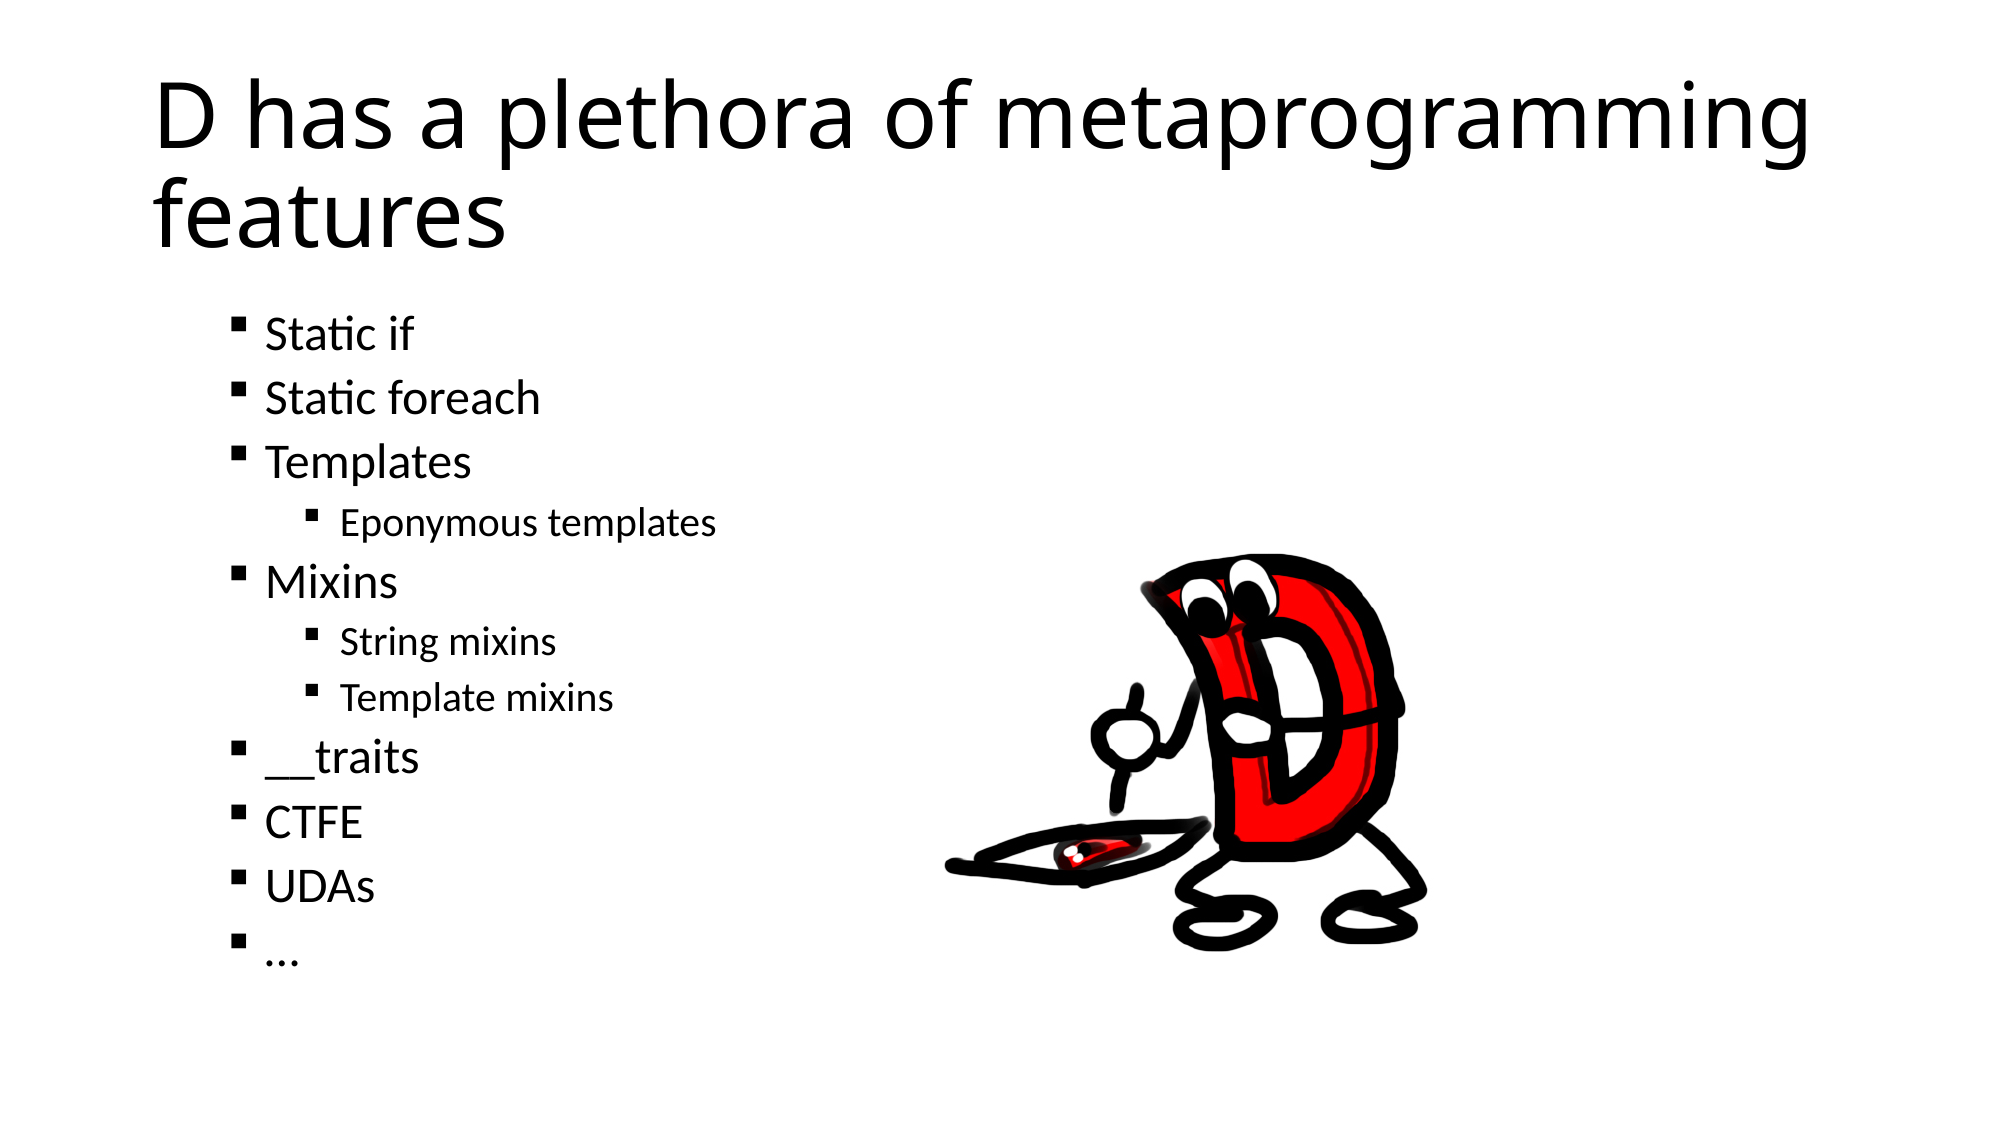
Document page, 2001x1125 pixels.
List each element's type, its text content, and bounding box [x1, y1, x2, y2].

picture [885, 383, 1503, 1001]
title D has a plethora of metaprogramming features [137, 59, 1863, 278]
list Static if Static foreach Templates Eponymous templates Mixins String mixins Template mixins __traits CTFE UDAs … [137, 299, 1863, 1014]
